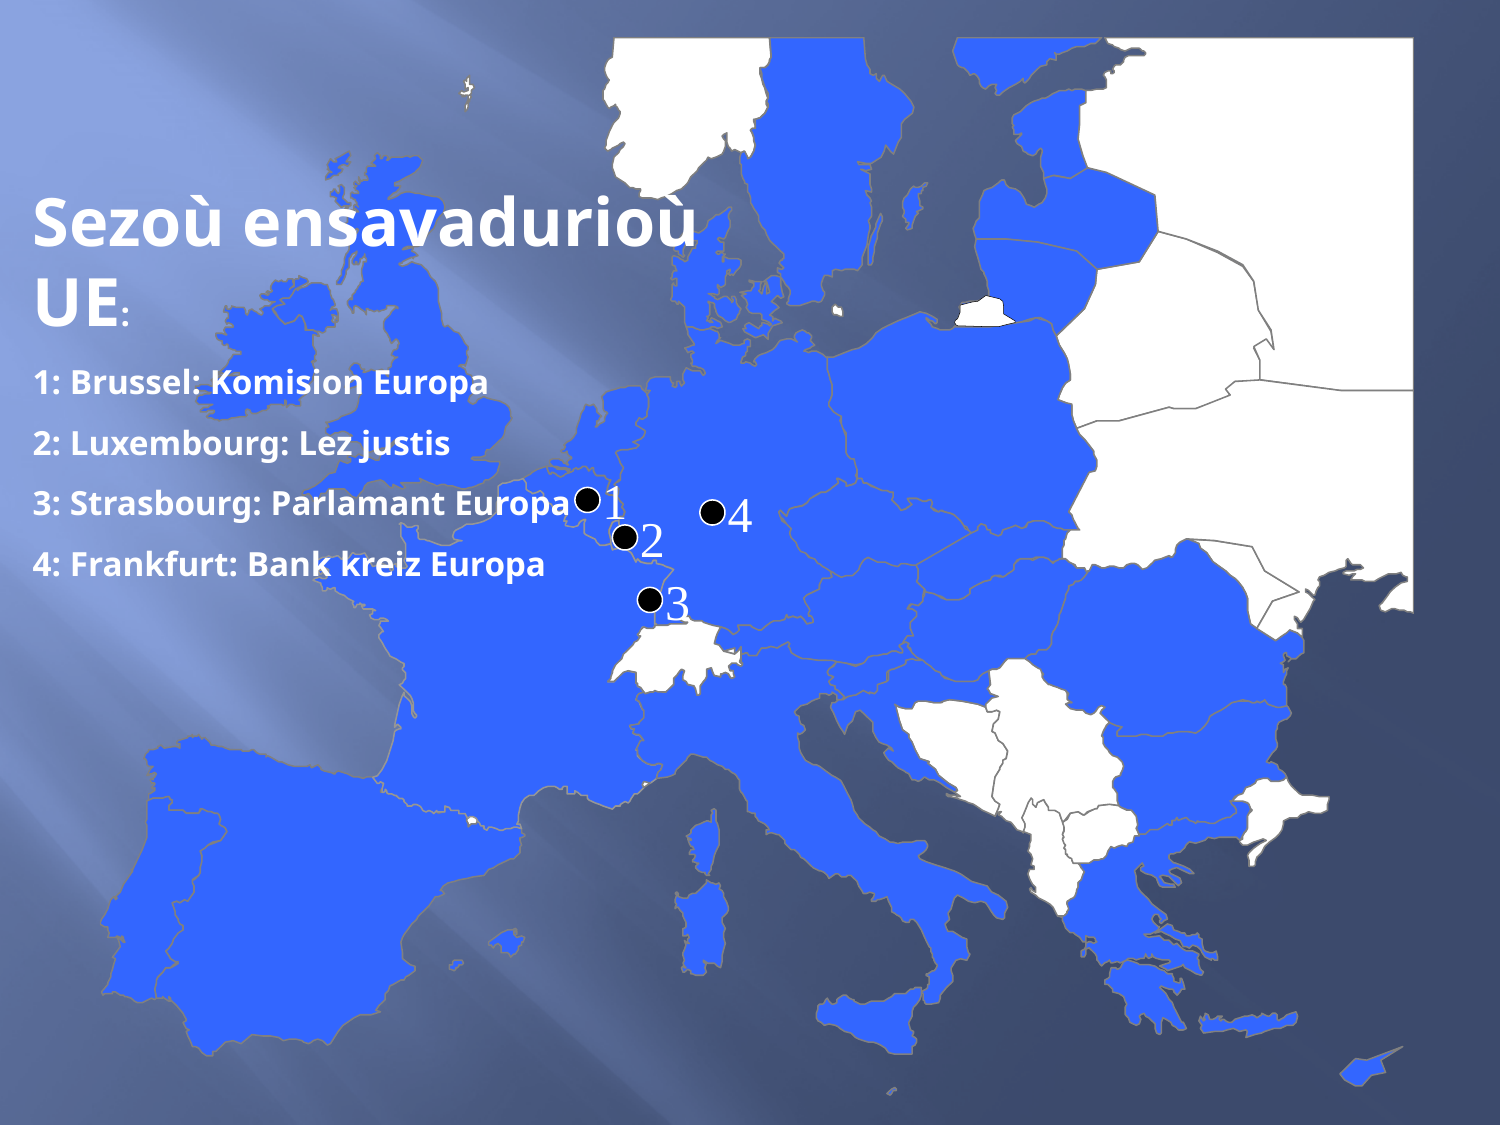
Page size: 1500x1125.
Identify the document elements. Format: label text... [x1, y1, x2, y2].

text_box [574, 487, 587, 513]
text_box [612, 524, 624, 550]
chart [99, 37, 1414, 1125]
text_box 3 [650, 562, 701, 638]
text_box Sezoù ensavadurioù UE: 1: Brussel: Komision Europa 2: Luxembourg: Lez justis 3: Strasbourg: Parlamant Europa 4: Frankfurt: Bank kreiz Europa [17, 172, 802, 511]
text_box [699, 499, 712, 526]
text_box 2 [624, 500, 676, 576]
text_box [637, 587, 650, 613]
text_box 1 [587, 462, 650, 538]
text_box 4 [712, 474, 788, 550]
